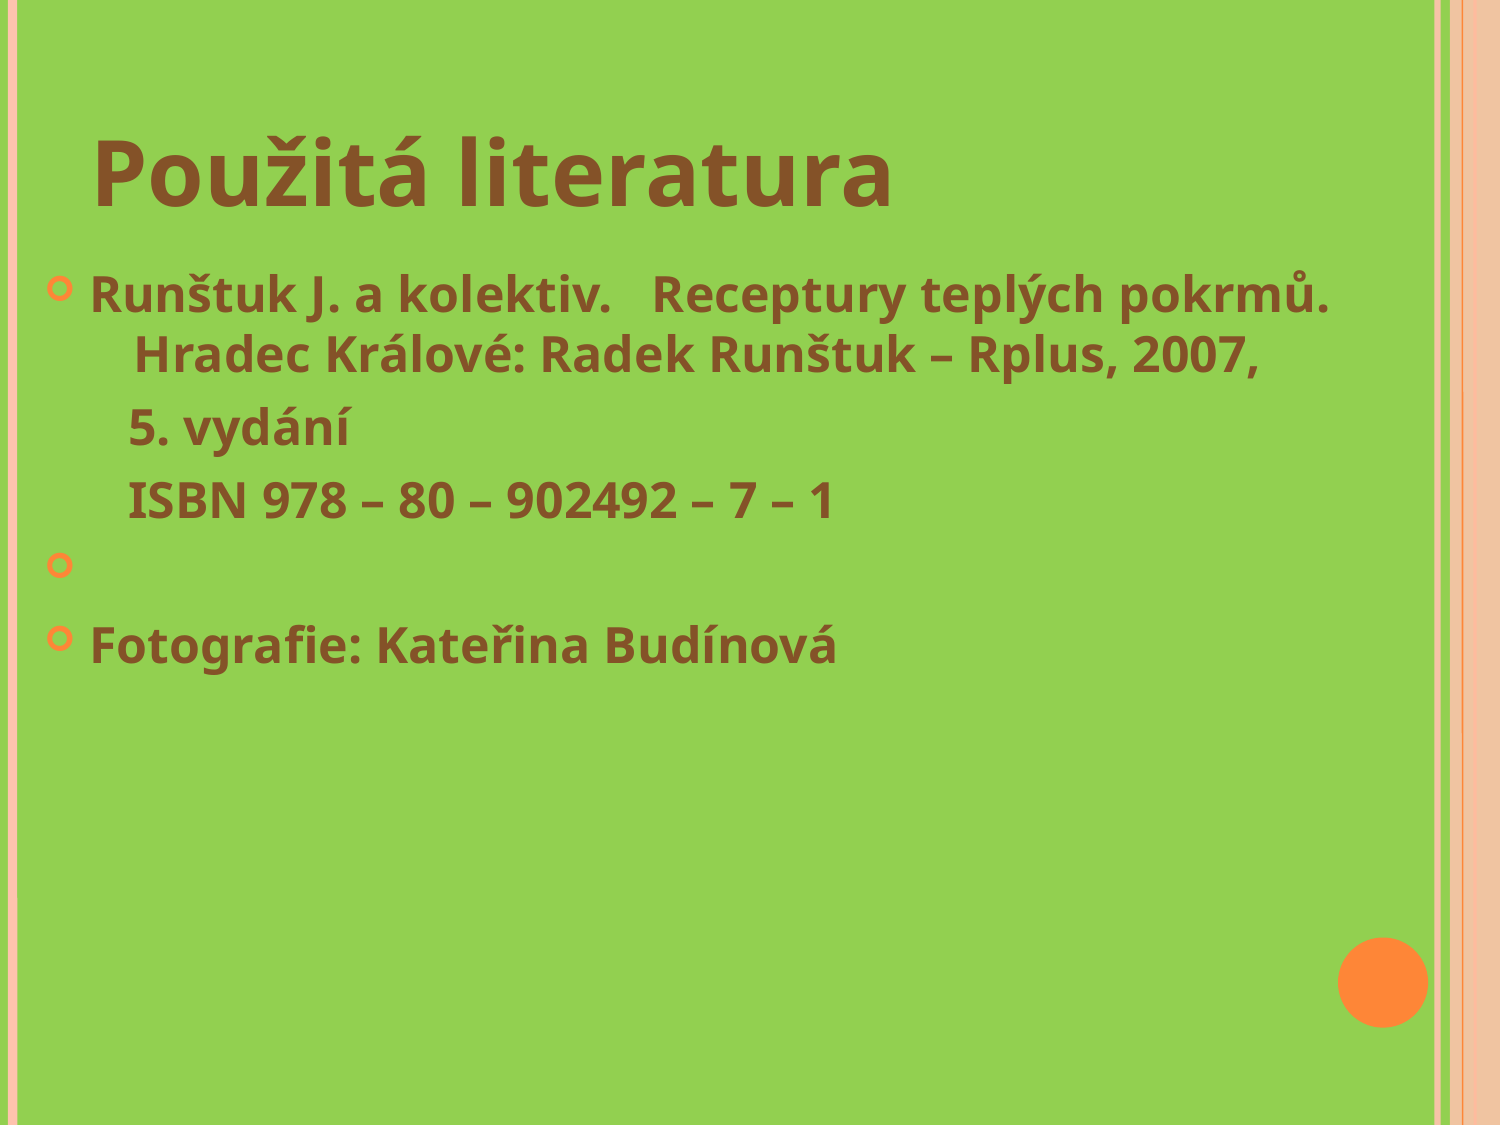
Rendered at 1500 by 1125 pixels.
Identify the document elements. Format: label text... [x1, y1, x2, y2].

list Runštuk J. a kolektiv. Receptury teplých pokrmů. Hradec Králové: Radek Runštuk – Rplus, 2007, 5. vydání ISBN 978 – 80 – 902492 – 7 – 1 Fotografie: Kateřina Budínová [29, 255, 1436, 1055]
title Použitá literatura [75, 45, 1300, 233]
